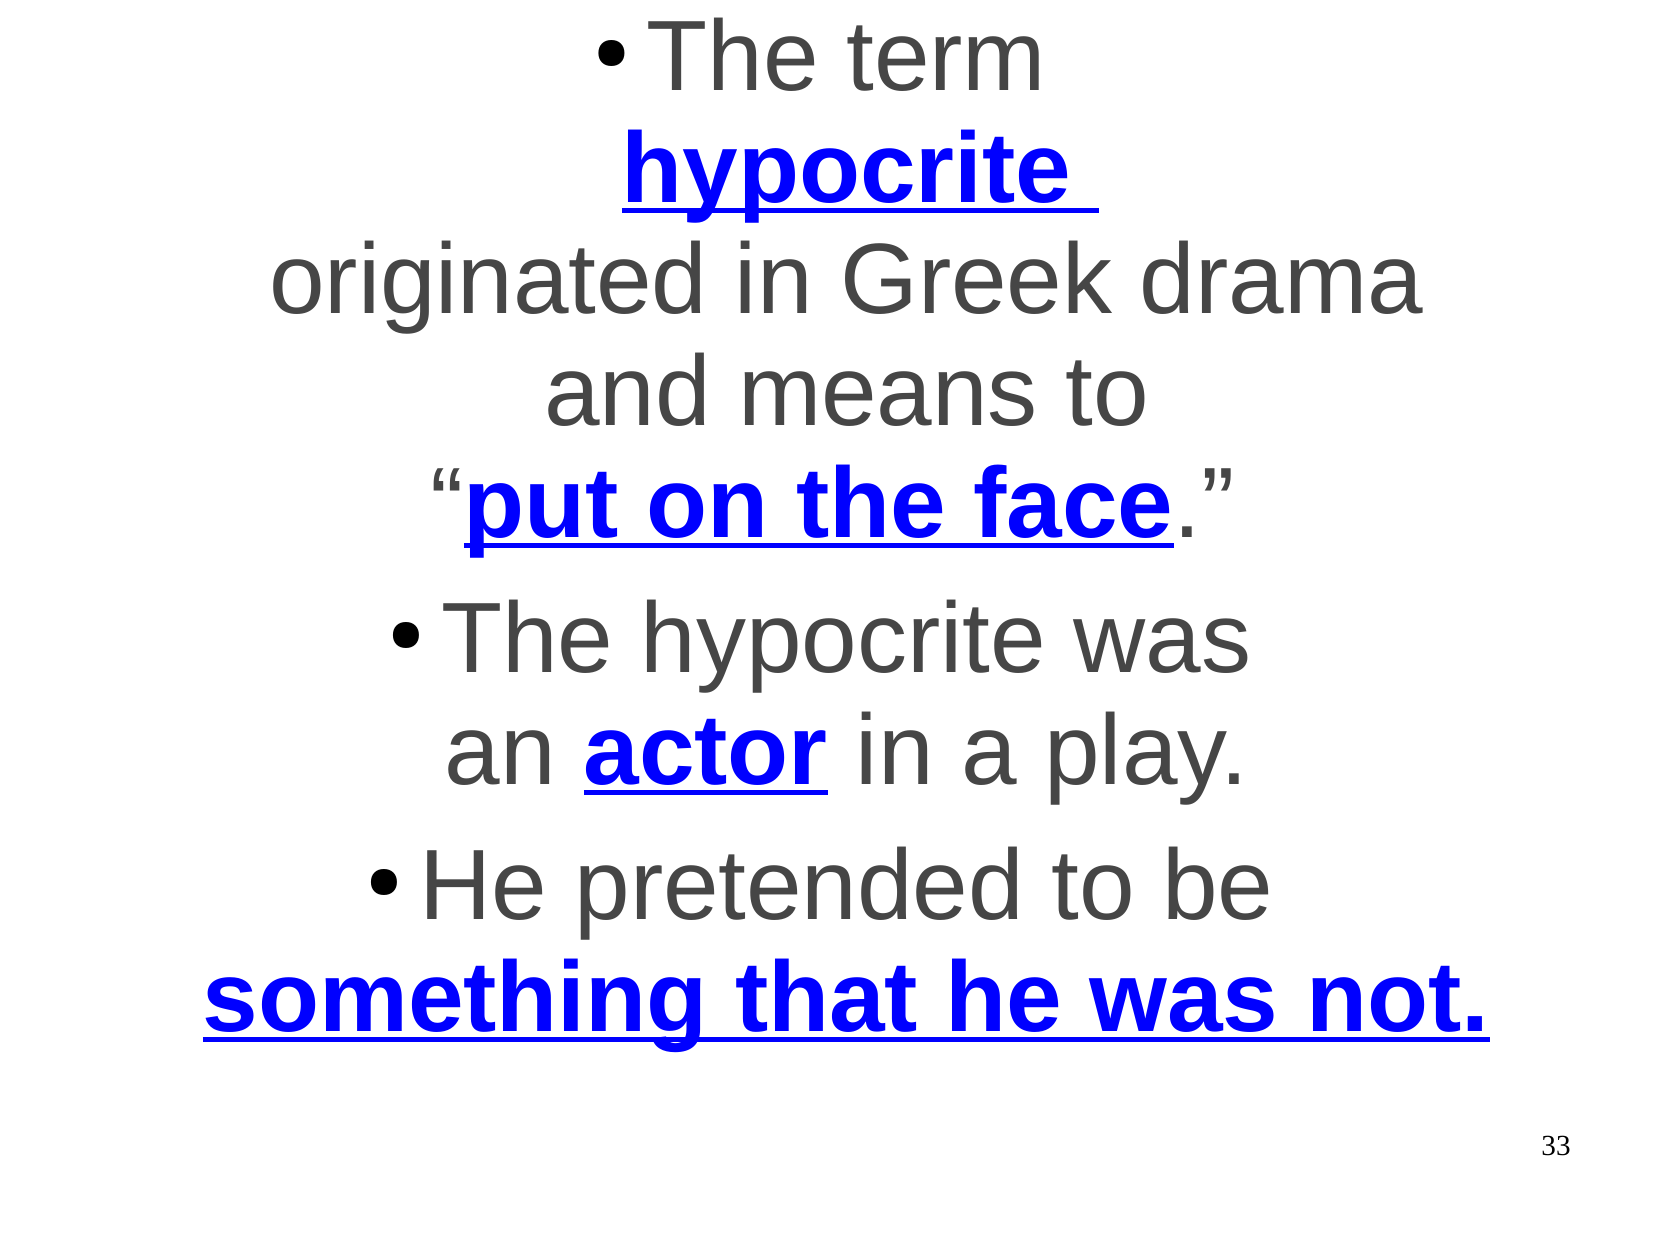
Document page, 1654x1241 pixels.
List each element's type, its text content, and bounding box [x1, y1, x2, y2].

list The term hypocrite originated in Greek drama and means to “put on the face.” The hypocrite was an actor in a play. He pretended to be something that he was not. [0, 0, 1651, 1238]
